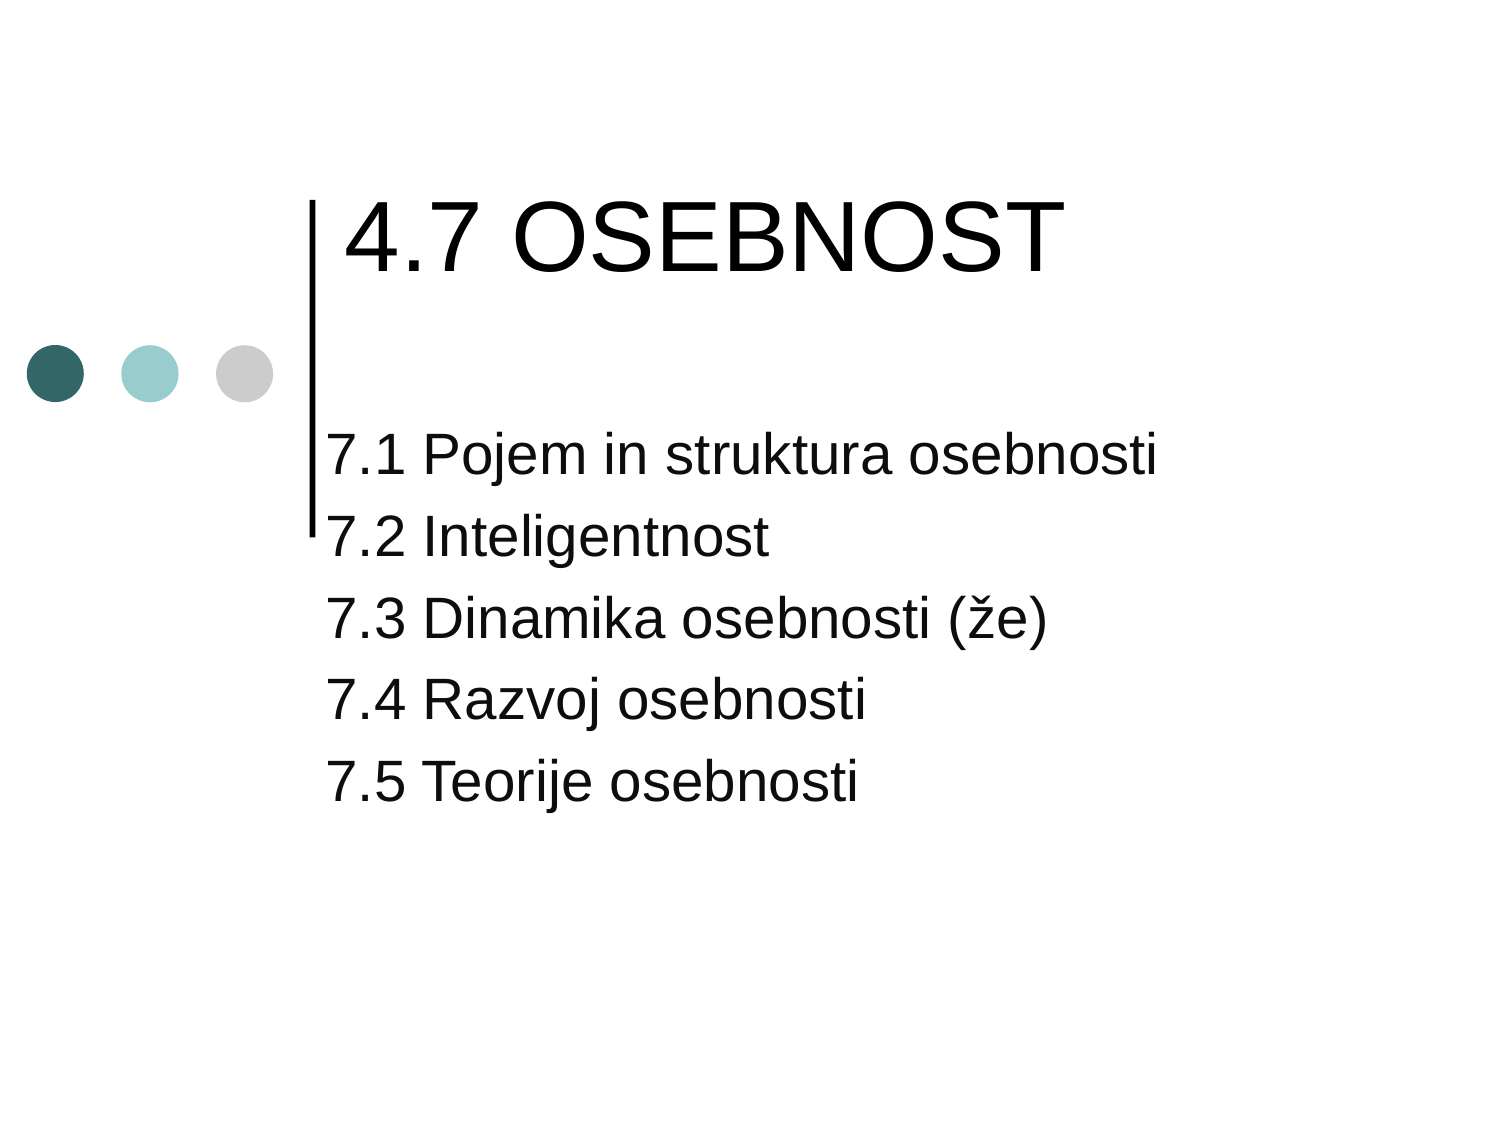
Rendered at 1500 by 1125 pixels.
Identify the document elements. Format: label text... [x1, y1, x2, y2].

subtitle 7.1 Pojem in struktura osebnosti 7.2 Inteligentnost 7.3 Dinamika osebnosti (že) 7.4 Razvoj osebnosti 7.5 Teorije osebnosti [310, 408, 1500, 939]
title 4.7 OSEBNOST [135, 137, 1411, 325]
